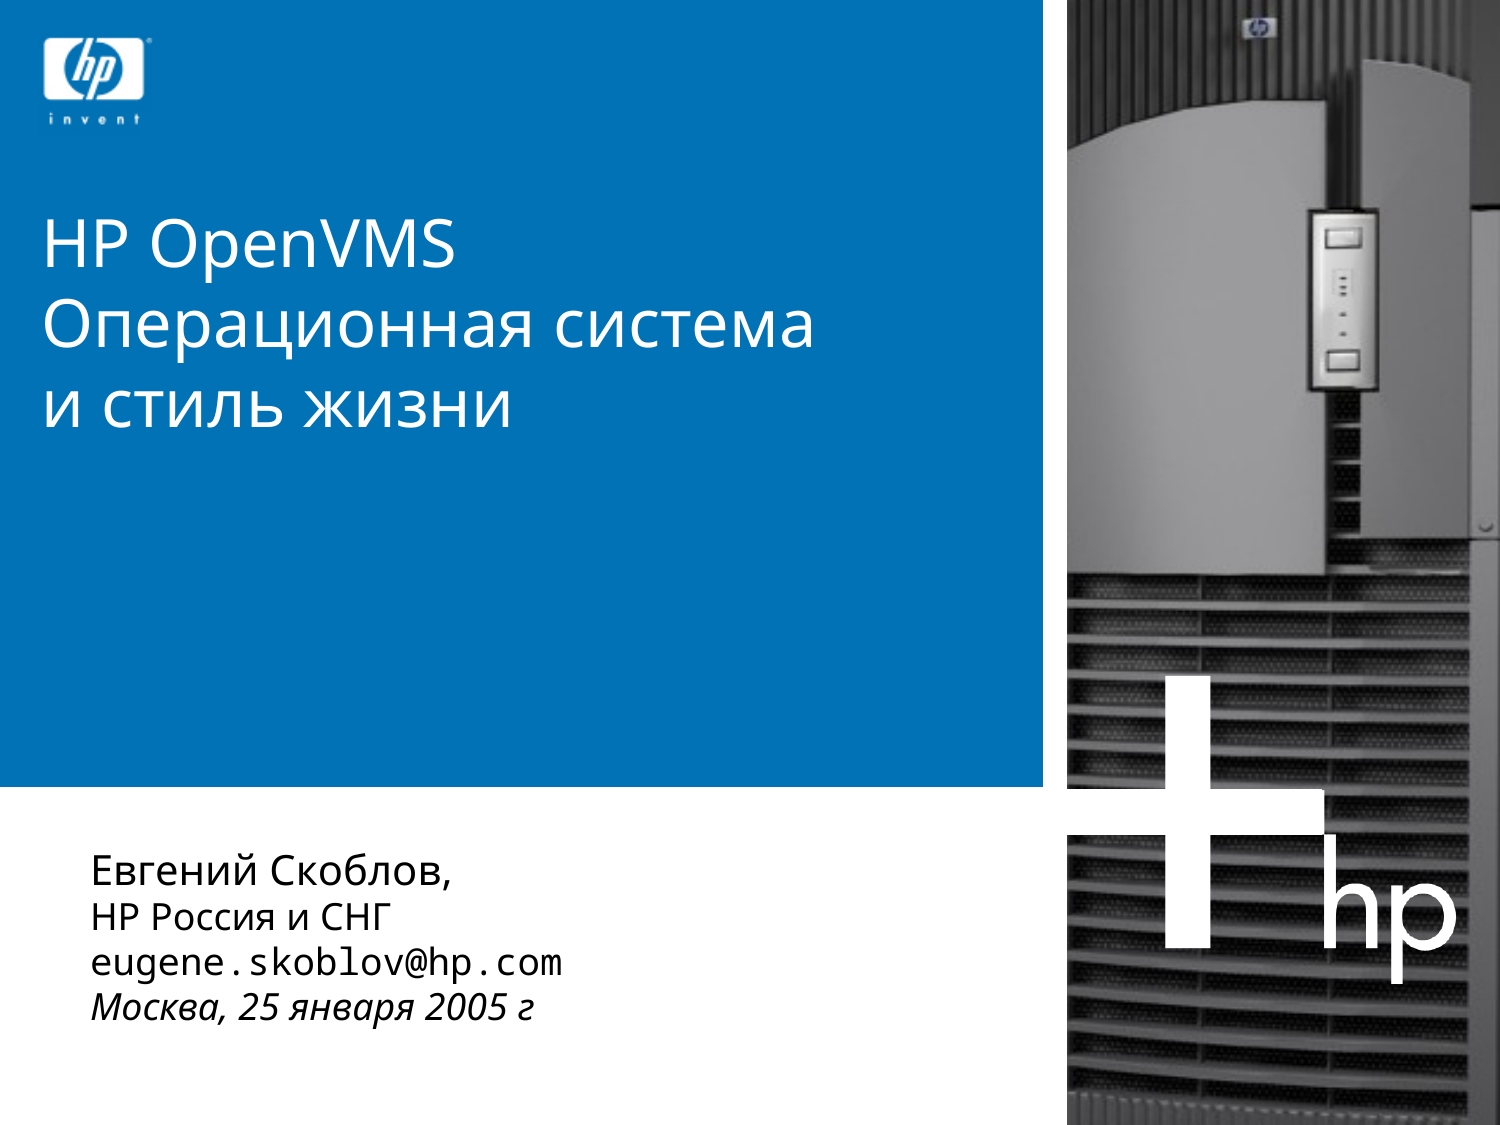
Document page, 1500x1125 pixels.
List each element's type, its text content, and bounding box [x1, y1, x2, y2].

text_box [0, 0, 1067, 1125]
chart [1067, 0, 1500, 1125]
chart [28, 21, 168, 142]
picture [0, 0, 1043, 787]
text_box HP OpenVMS Операционная система и стиль жизни [41, 201, 1035, 504]
text_box Евгений Скоблов, НР Россия и СНГ eugene.skoblov@hp.com Москва, 25 января 2005 г [90, 843, 947, 1069]
picture [1048, 672, 1457, 987]
